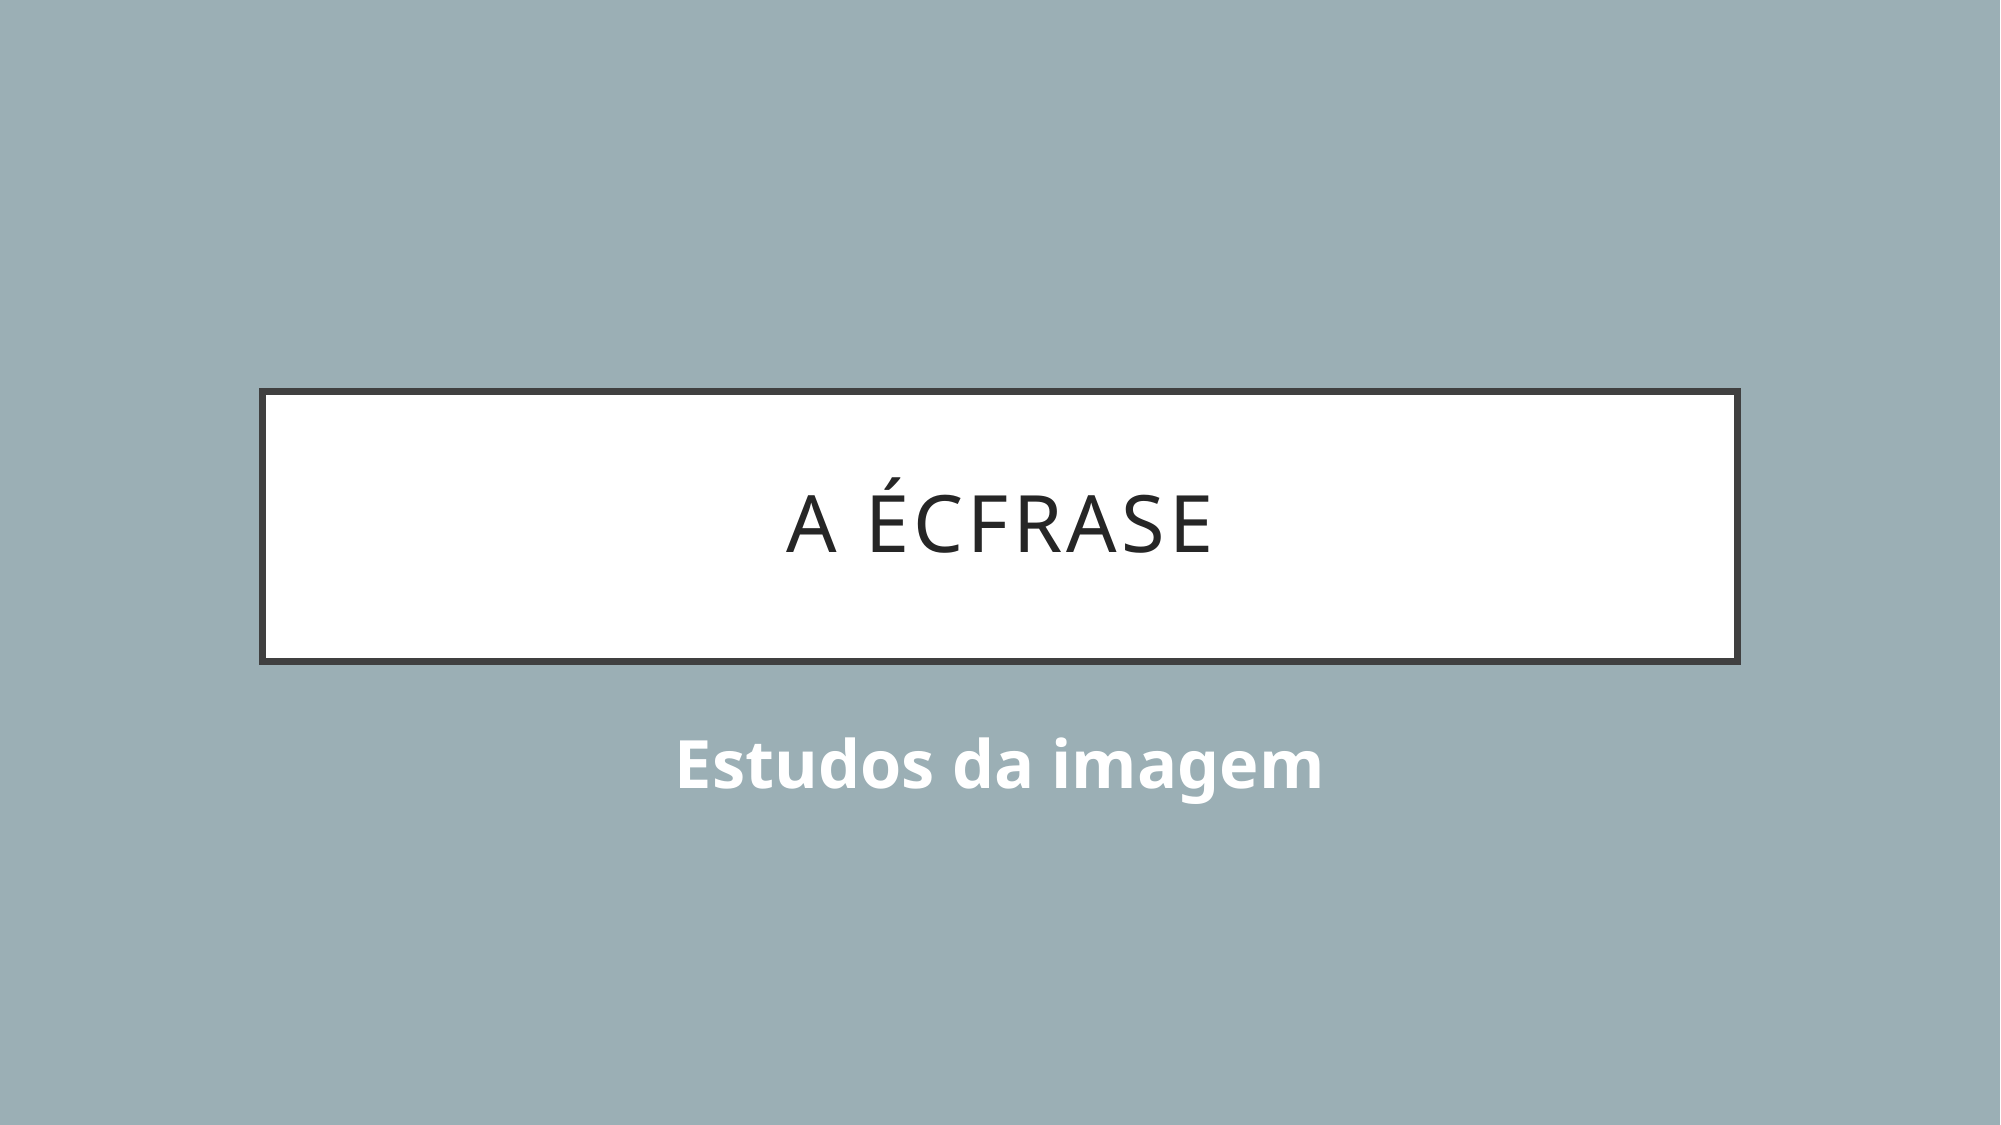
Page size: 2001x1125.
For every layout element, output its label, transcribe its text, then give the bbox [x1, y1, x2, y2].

title A écfrasE [262, 391, 1738, 662]
subtitle Estudos da imagem [442, 713, 1558, 918]
